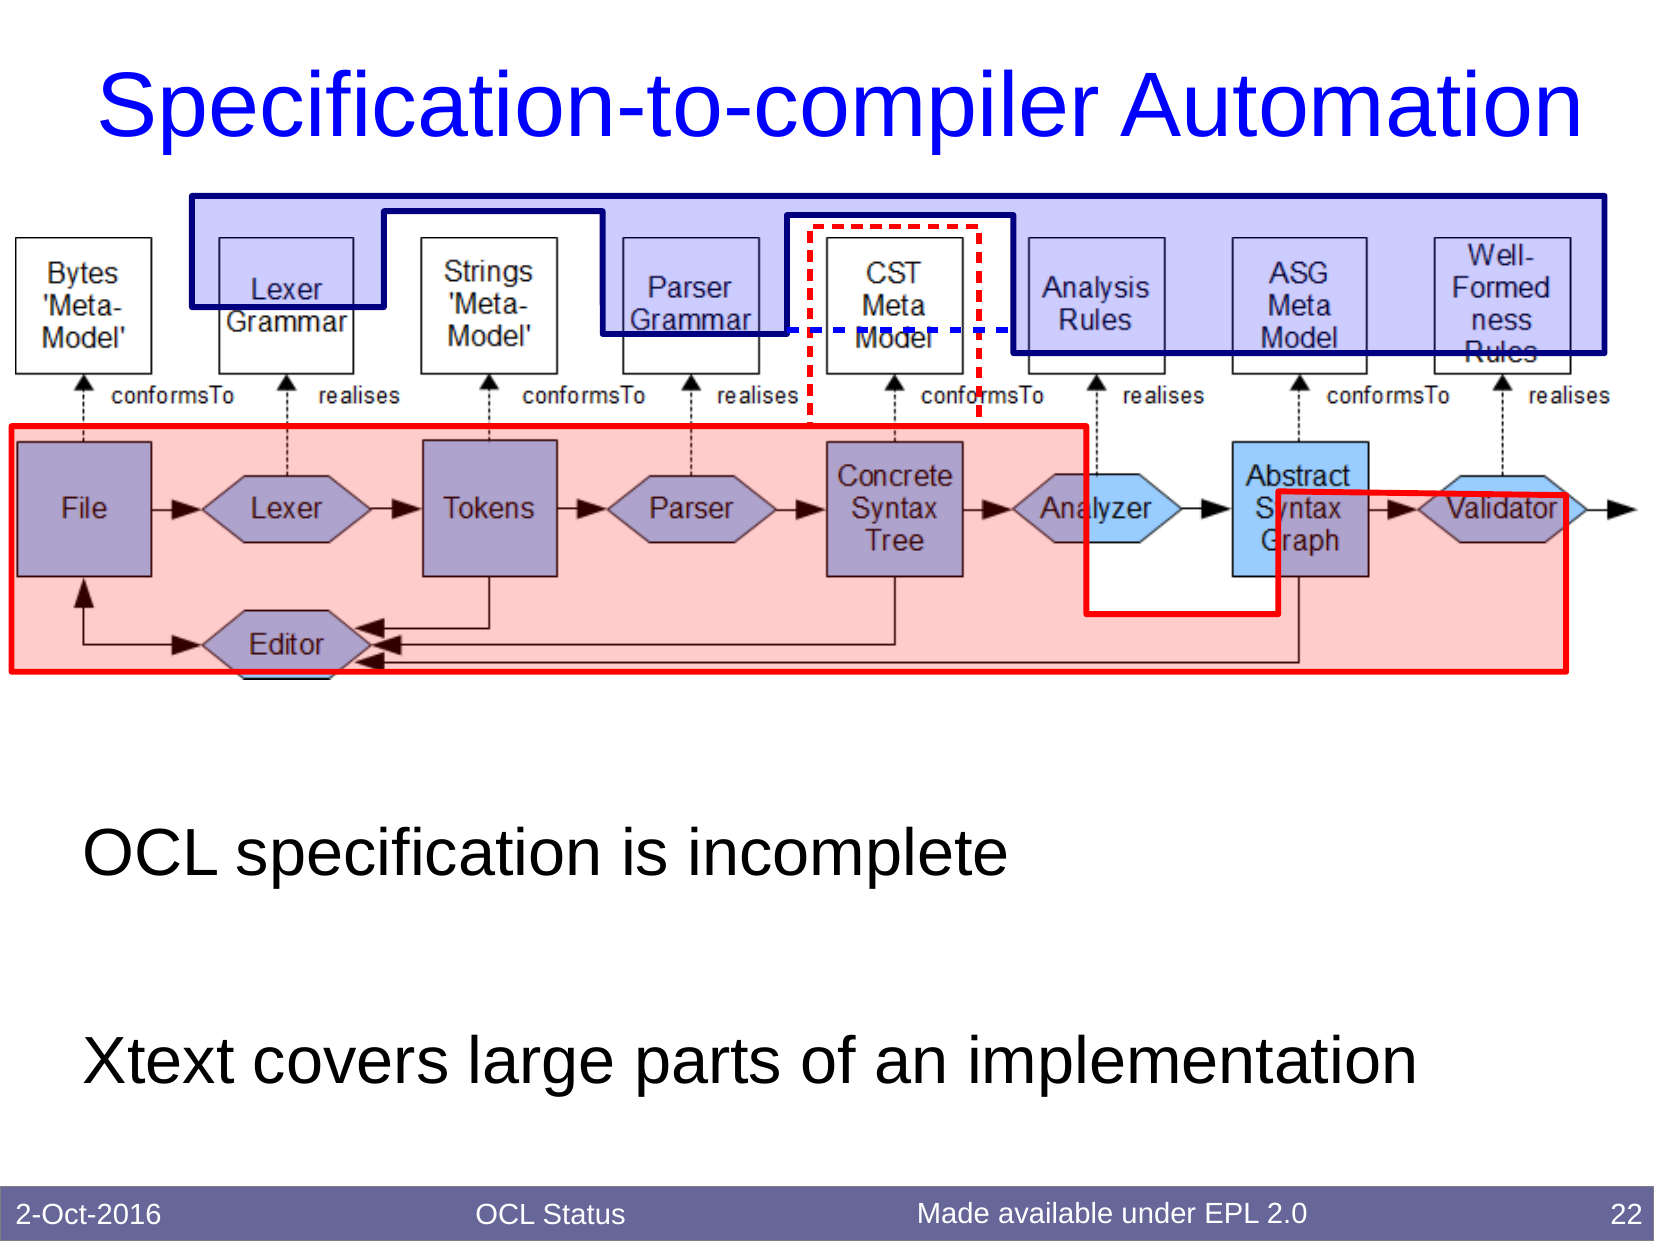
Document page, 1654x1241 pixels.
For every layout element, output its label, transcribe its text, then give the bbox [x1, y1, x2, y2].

picture [15, 237, 1638, 680]
text_box [11, 226, 1567, 672]
text_box [191, 195, 1605, 354]
title Specification-to-compiler Automation [44, 18, 1639, 192]
picture [15, 237, 809, 426]
list OCL specification is incomplete Xtext covers large parts of an implementation [82, 710, 1571, 1179]
